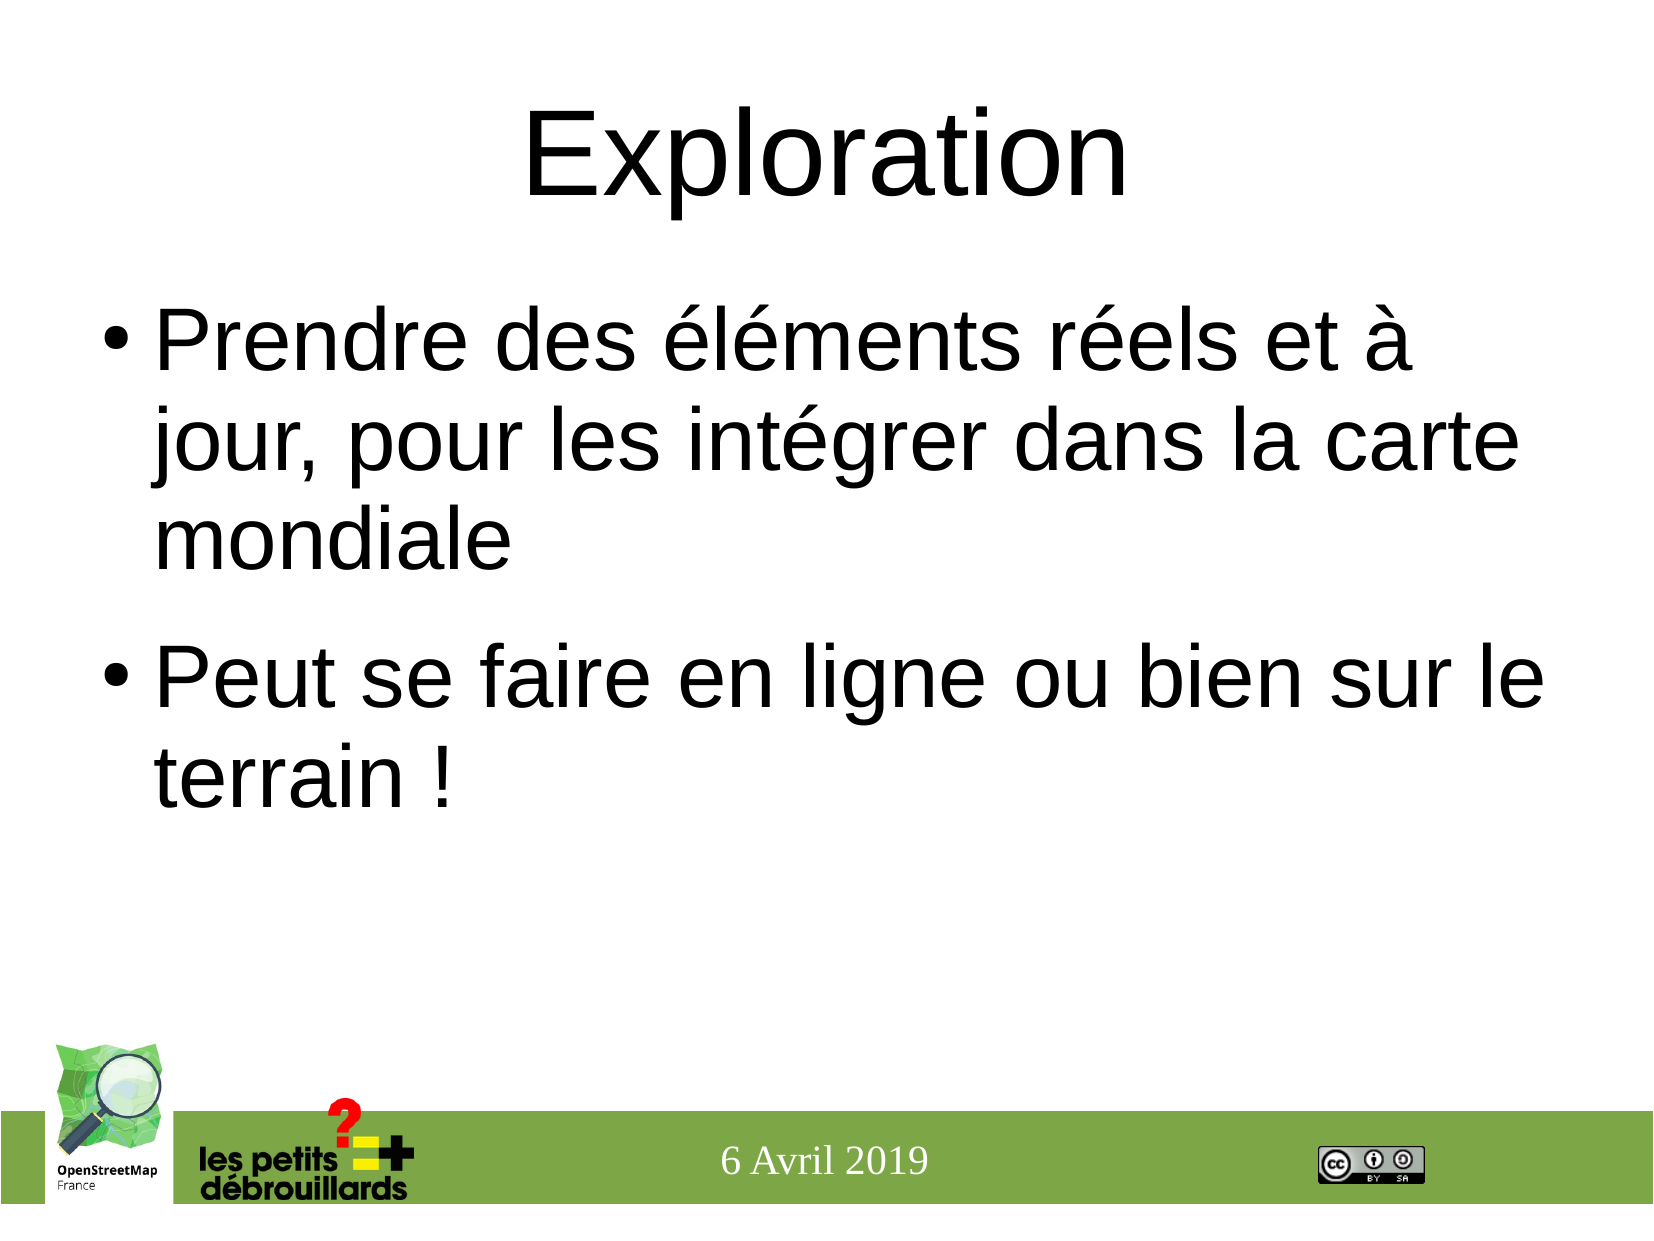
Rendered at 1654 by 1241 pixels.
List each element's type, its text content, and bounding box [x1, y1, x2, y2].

title Exploration [82, 49, 1571, 257]
list Prendre des éléments réels et à jour, pour les intégrer dans la carte mondiale Peut se faire en ligne ou bien sur le terrain ! [82, 290, 1571, 1010]
picture [200, 1098, 414, 1200]
picture [1318, 1146, 1425, 1184]
picture [45, 1027, 174, 1205]
